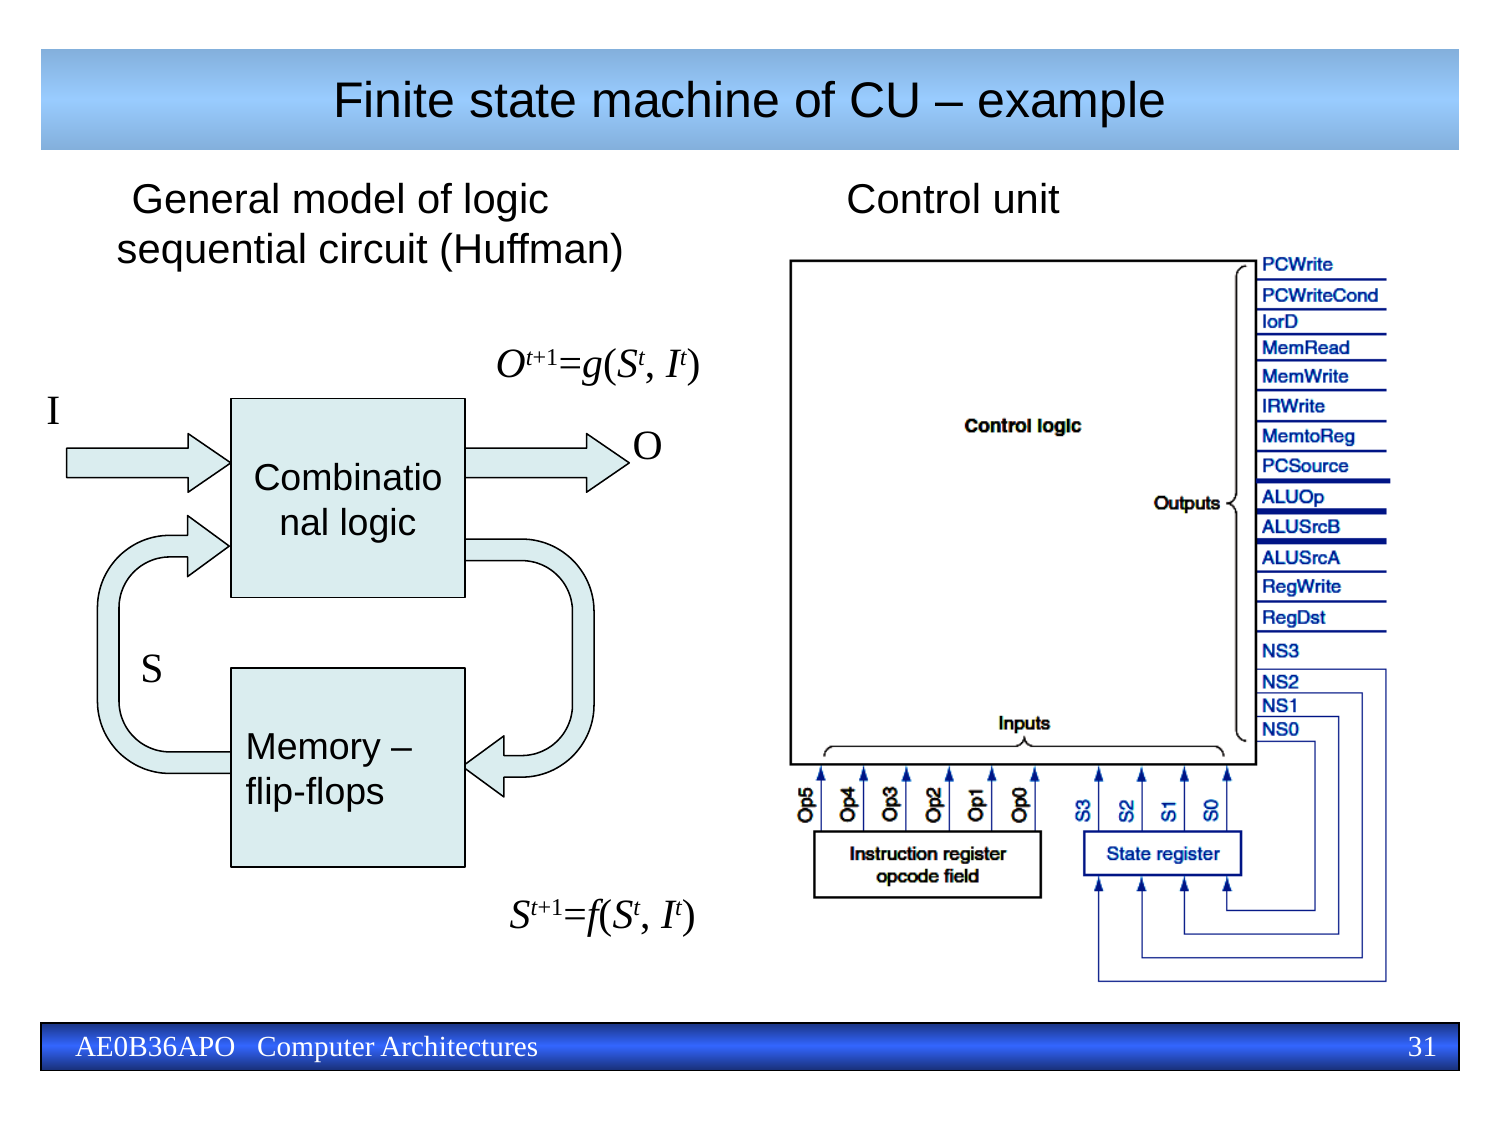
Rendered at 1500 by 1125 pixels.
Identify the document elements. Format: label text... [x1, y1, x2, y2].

text_box [97, 515, 230, 774]
title Finite state machine of CU – example [41, 49, 1459, 150]
text_box Control unit [816, 164, 1450, 230]
text_box General model of logic sequential circuit (Huffman) [101, 163, 735, 280]
text_box [466, 539, 595, 797]
text_box S [125, 632, 179, 699]
text_box O [617, 410, 678, 476]
text_box I [31, 374, 76, 441]
text_box Ot+1=g(St, It) [480, 328, 716, 394]
text_box Memory – flip-flops [230, 667, 466, 868]
picture [771, 246, 1470, 997]
text_box Combinational logic [230, 398, 466, 598]
text_box [66, 433, 231, 493]
text_box [465, 433, 617, 493]
text_box St+1=f(St, It) [494, 878, 711, 945]
